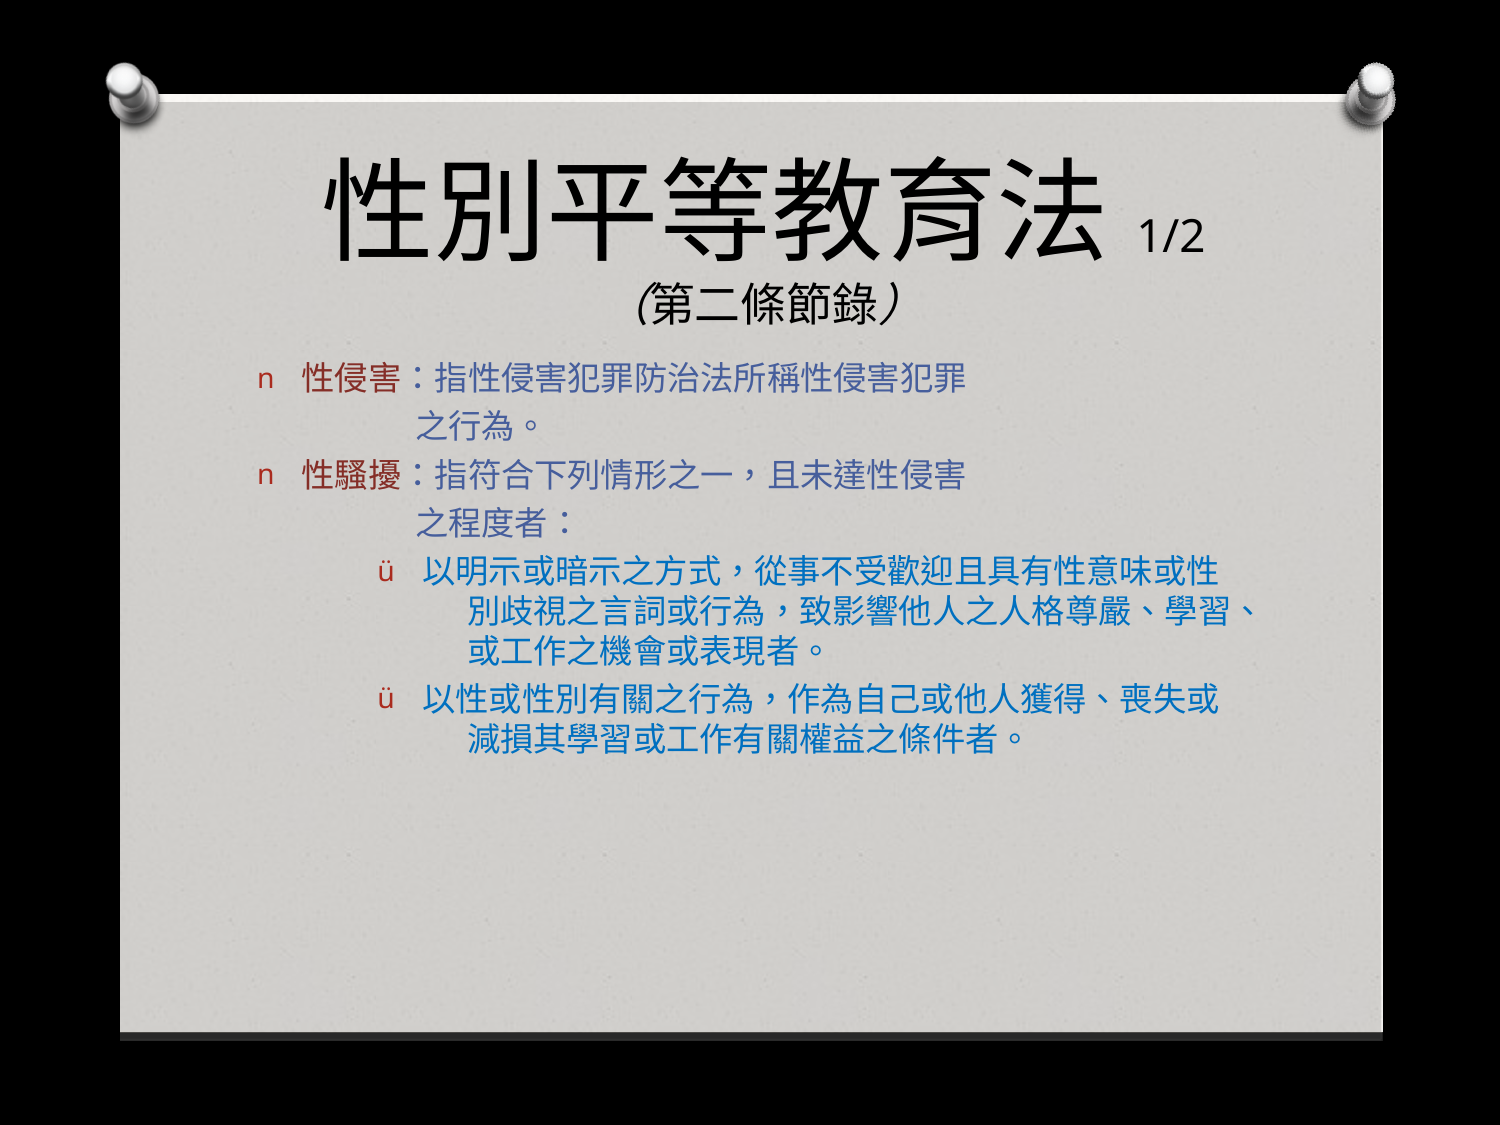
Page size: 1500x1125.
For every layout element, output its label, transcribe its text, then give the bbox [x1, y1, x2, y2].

title 性別平等教育法1/2 （第二條節錄） [88, 125, 1440, 338]
list 性侵害：指性侵害犯罪防治法所稱性侵害犯罪 之行為。 性騷擾：指符合下列情形之一，且未達性侵害 之程度者： 以明示或暗示之方式，從事不受歡迎且具有性意味或性別歧視之言詞或行為，致影響他人之人格尊嚴、學習、或工作之機會或表現者。 以性或性別有關之行為，作為自己或他人獲得、喪失或減損其學習或工作有關權益之條件者。 [242, 350, 1259, 942]
